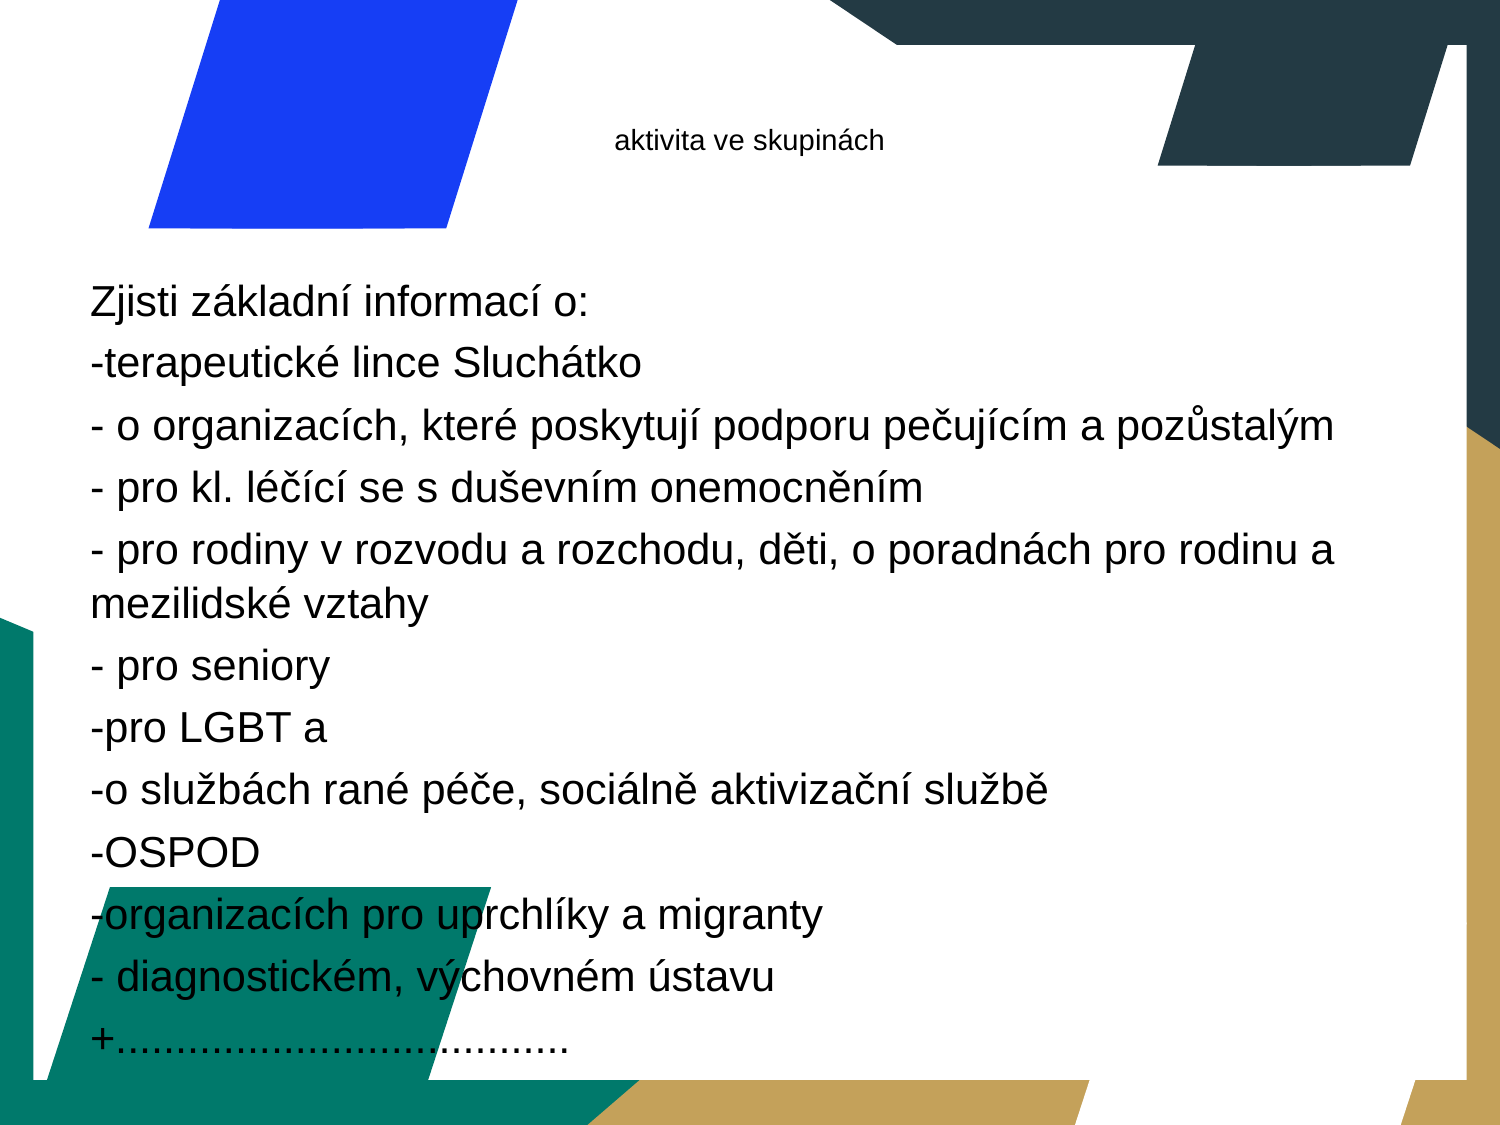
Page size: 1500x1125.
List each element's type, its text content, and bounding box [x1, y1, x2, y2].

title aktivita ve skupinách [75, 45, 1425, 233]
list Zjisti základní informací o: -terapeutické lince Sluchátko - o organizacích, které poskytují podporu pečujícím a pozůstalým - pro kl. léčící se s duševním onemocněním - pro rodiny v rozvodu a rozchodu, děti, o poradnách pro rodinu a mezilidské vztahy - pro seniory -pro LGBT a -o službách rané péče, sociálně aktivizační službě -OSPOD -organizacích pro uprchlíky a migranty - diagnostickém, výchovném ústavu +...................................... [75, 262, 1425, 1005]
